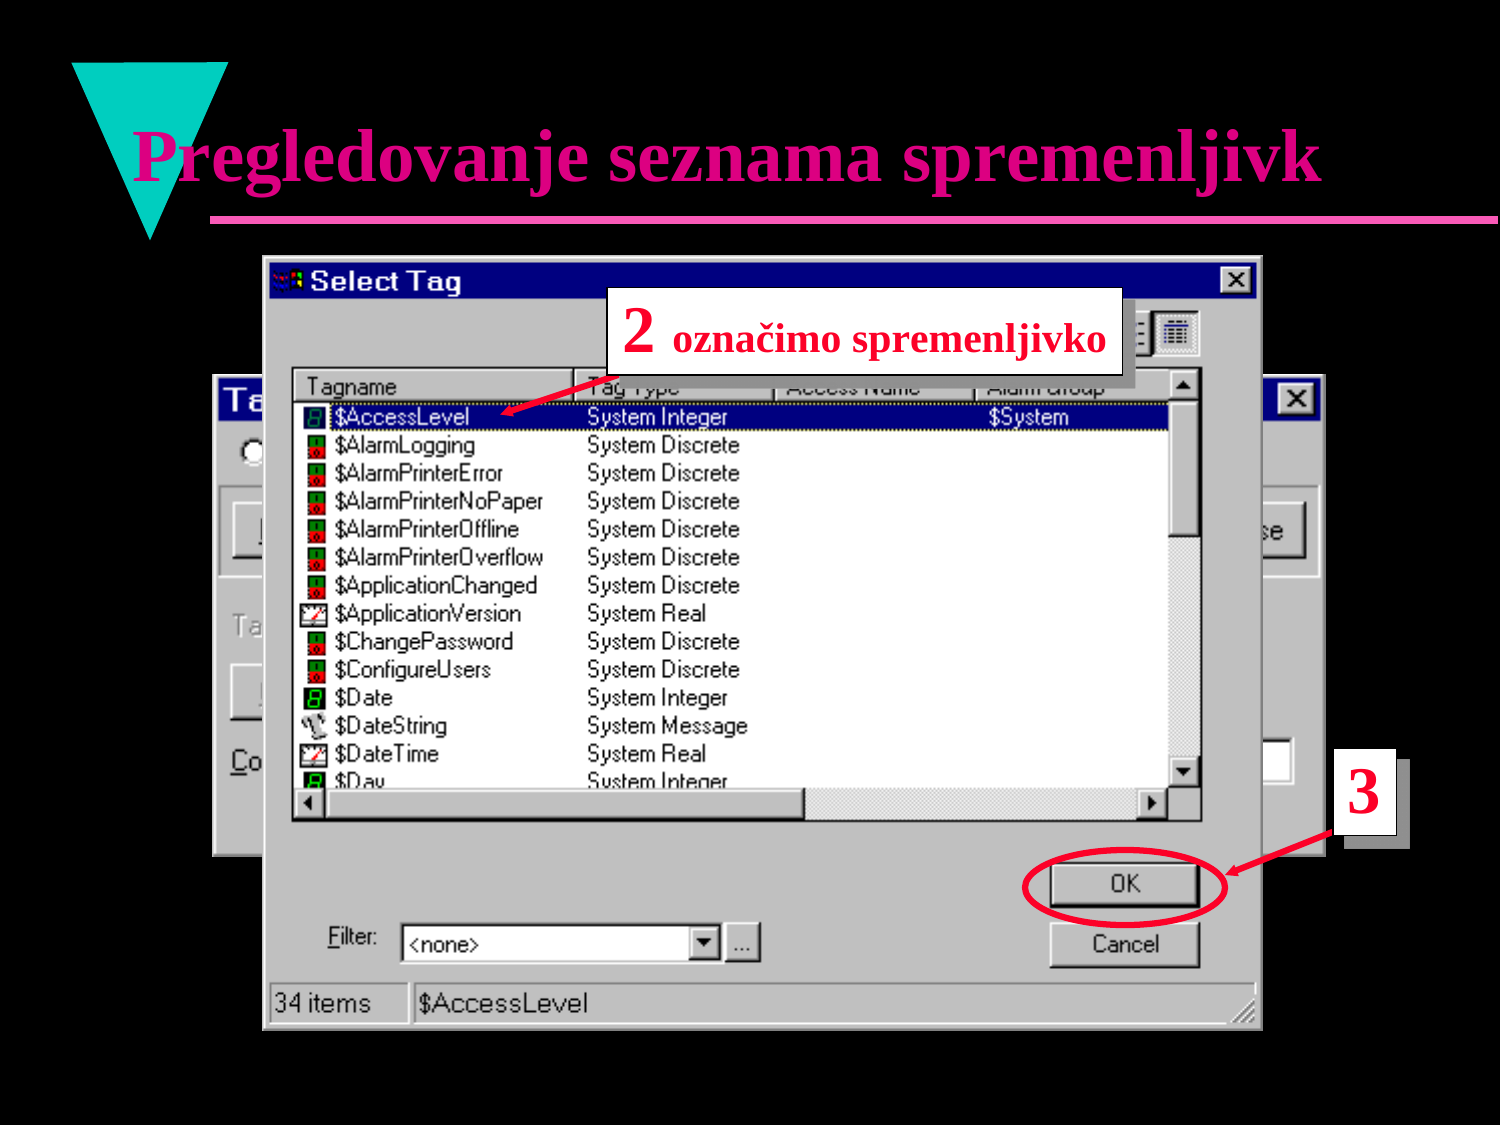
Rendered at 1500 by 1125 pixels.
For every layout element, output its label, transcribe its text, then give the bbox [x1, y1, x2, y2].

text_box 3 [1333, 747, 1397, 836]
chart [1281, 839, 1326, 857]
text_box 2 označimo spremenljivko [607, 287, 1123, 375]
chart [212, 255, 1326, 1031]
chart [1029, 854, 1221, 921]
title Pregledovanje seznama spremenljivk [117, 63, 1426, 251]
